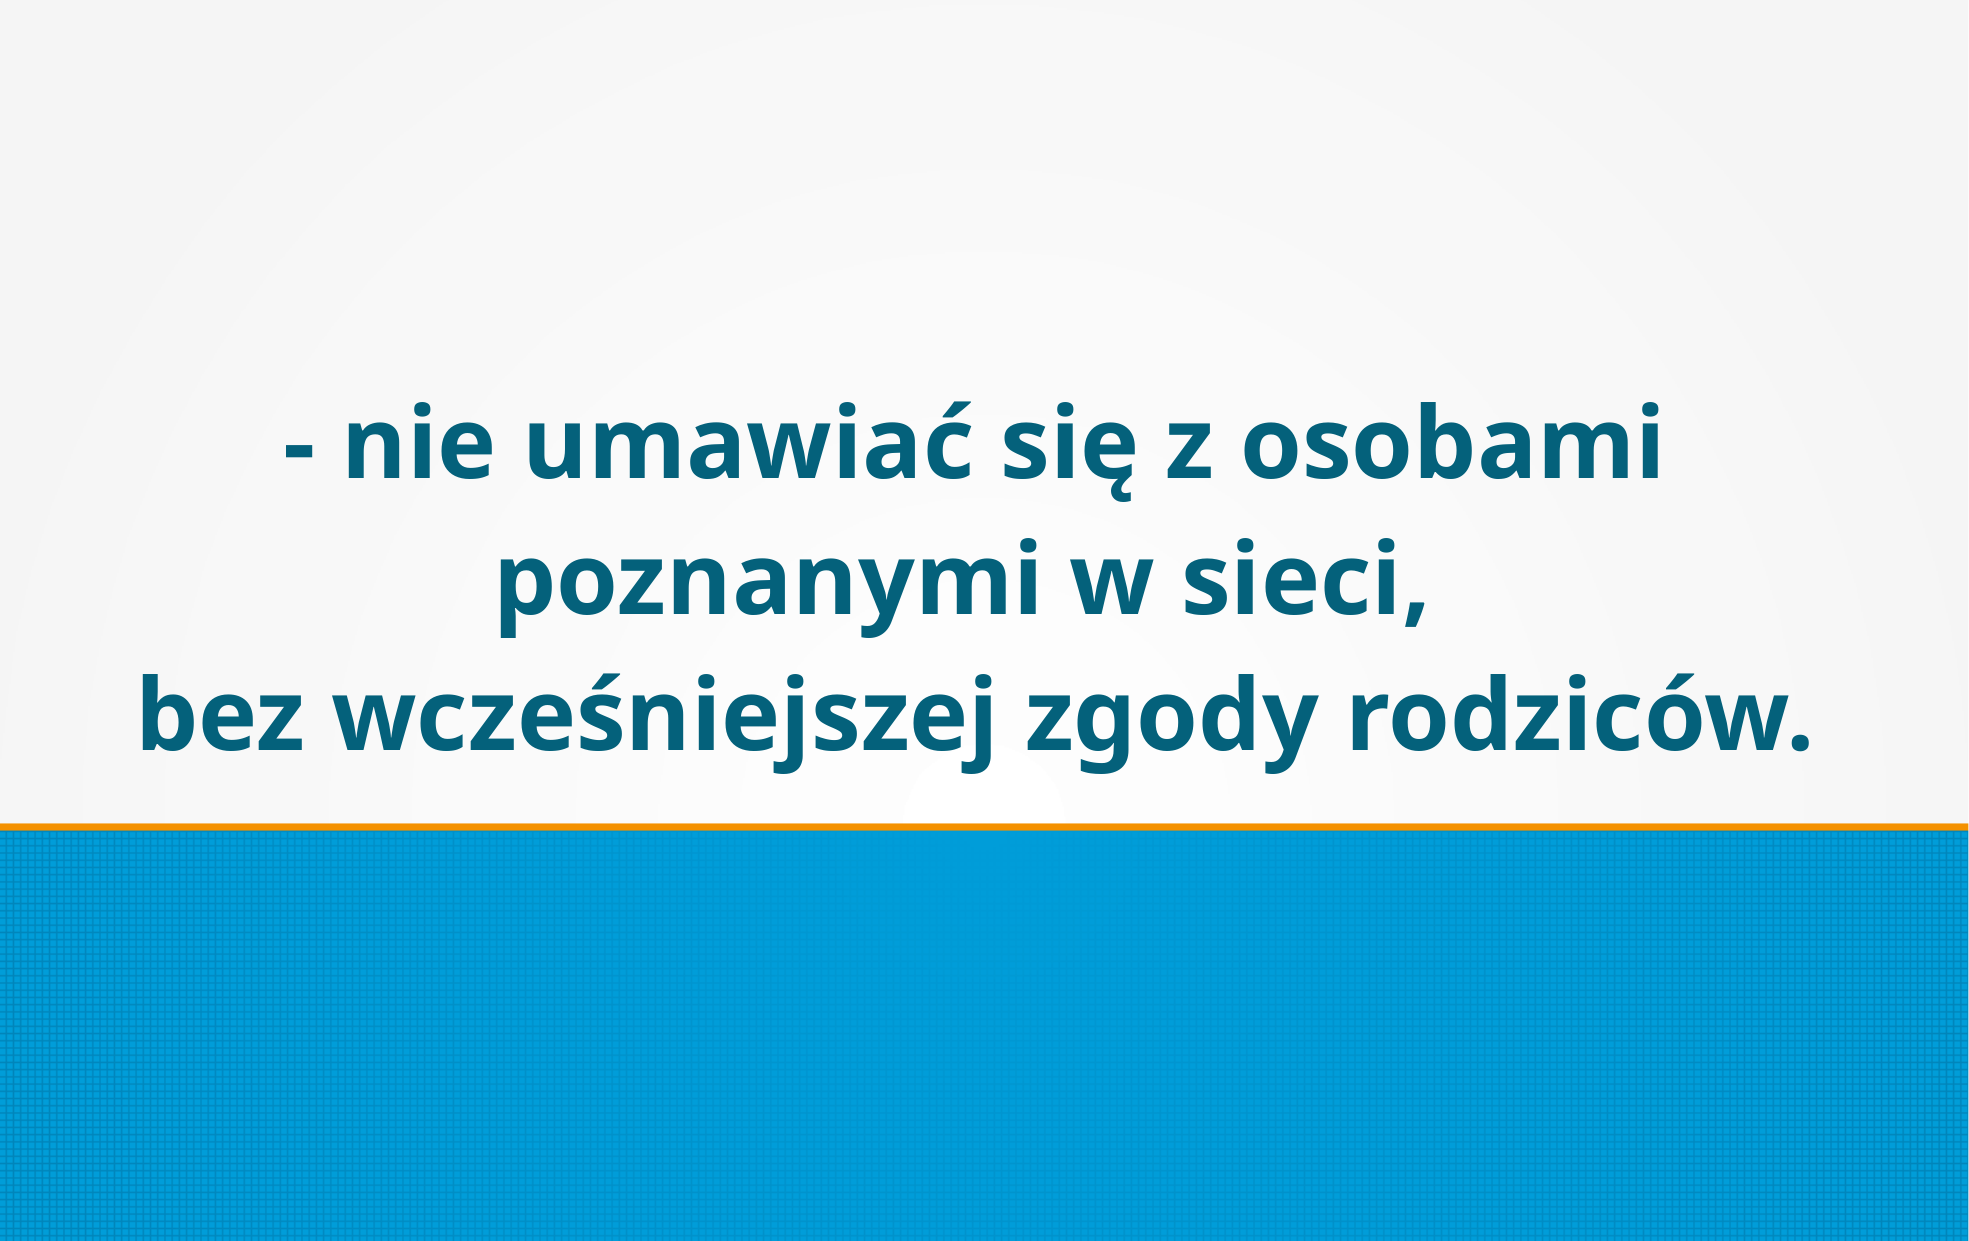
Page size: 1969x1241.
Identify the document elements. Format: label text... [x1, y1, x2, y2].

title - nie umawiać się z osobami poznanymi w sieci, bez wcześniejszej zgody rodziców. [90, 49, 1862, 781]
picture [0, 0, 1969, 830]
